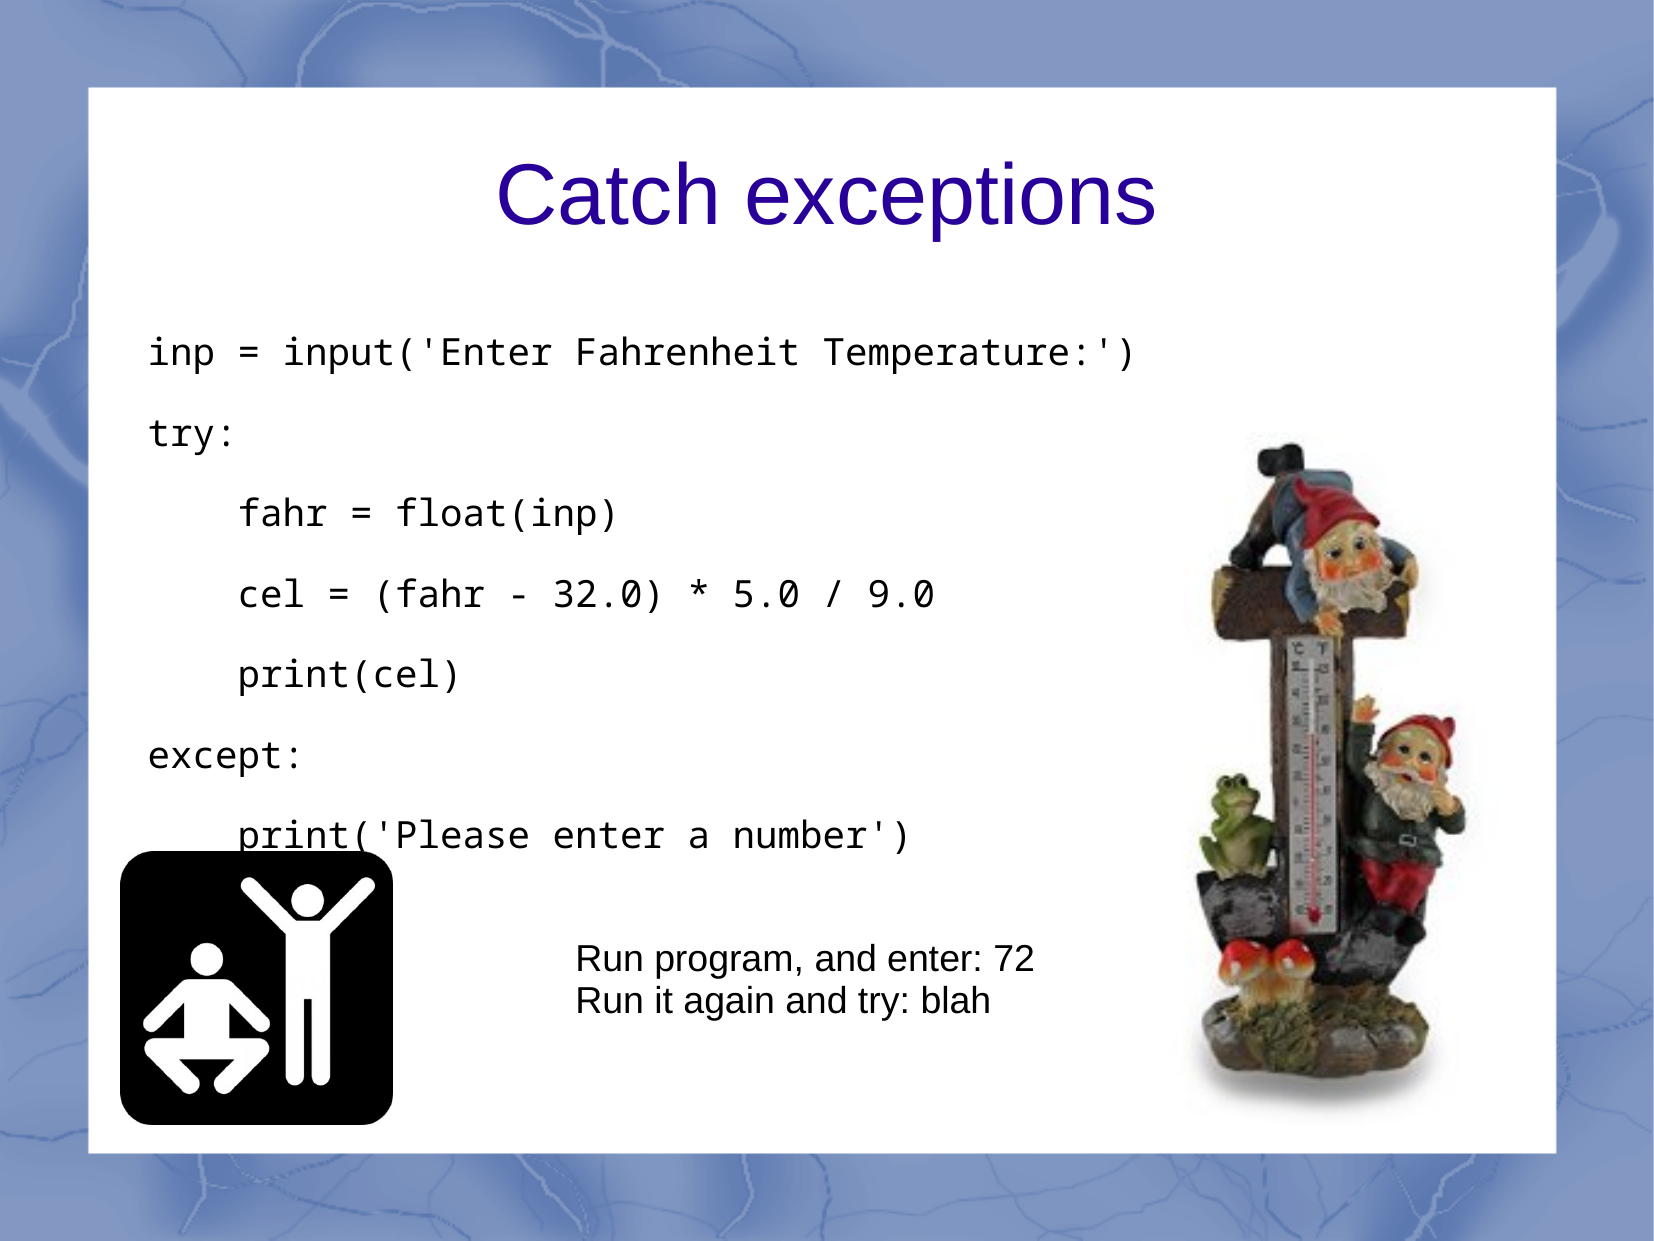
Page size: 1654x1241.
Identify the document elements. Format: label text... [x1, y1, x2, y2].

picture [0, 0, 1654, 1241]
list inp = input('Enter Fahrenheit Temperature:') try: fahr = float(inp) cel = (fahr - 32.0) * 5.0 / 9.0 print(cel) except: print('Please enter a number') [147, 325, 1506, 881]
title Catch exceptions [118, 90, 1536, 298]
text_box Run program, and enter: 72 Run it again and try: blah [560, 930, 1051, 1029]
